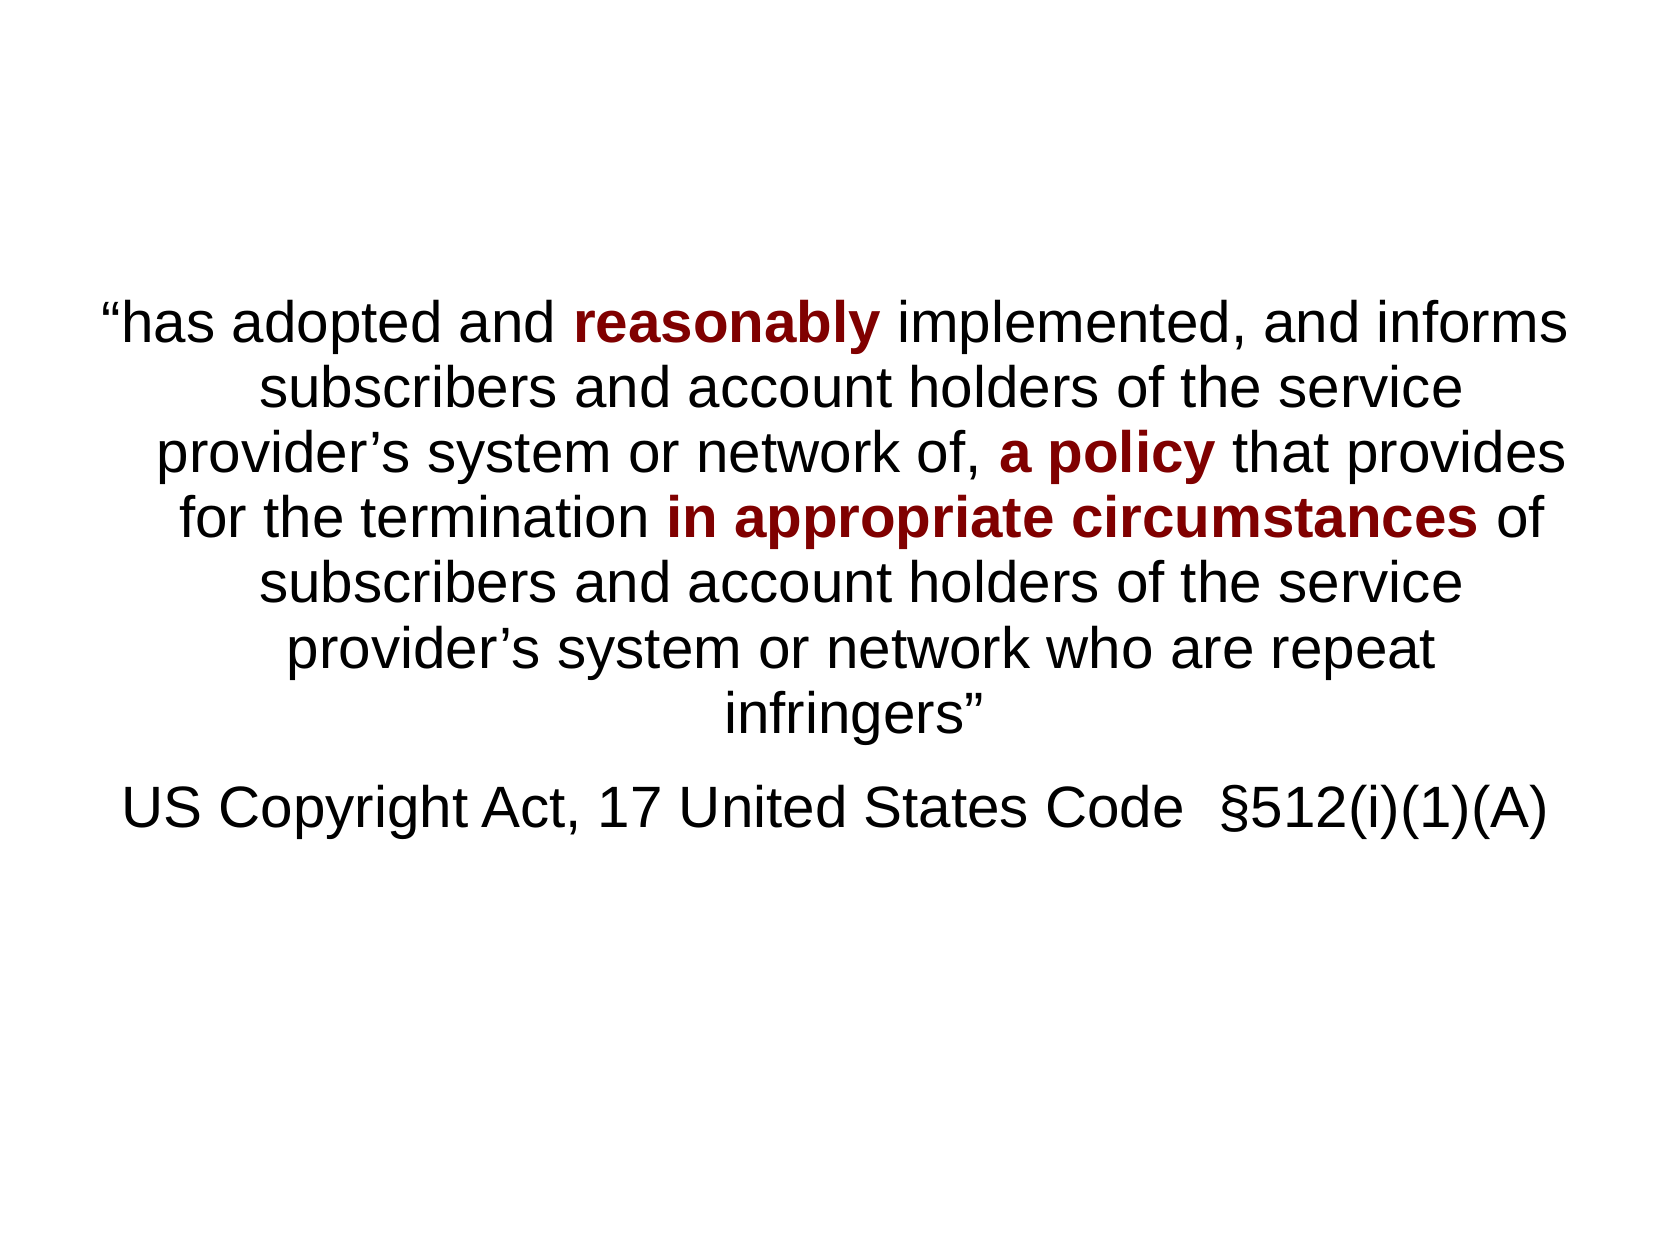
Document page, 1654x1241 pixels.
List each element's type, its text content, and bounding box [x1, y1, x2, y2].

list “has adopted and reasonably implemented, and informs subscribers and account holders of the service provider’s system or network of, a policy that provides for the termination in appropriate circumstances of subscribers and account holders of the service provider’s system or network who are repeat infringers” US Copyright Act, 17 United States Code §512(i)(1)(A) [82, 290, 1571, 1109]
